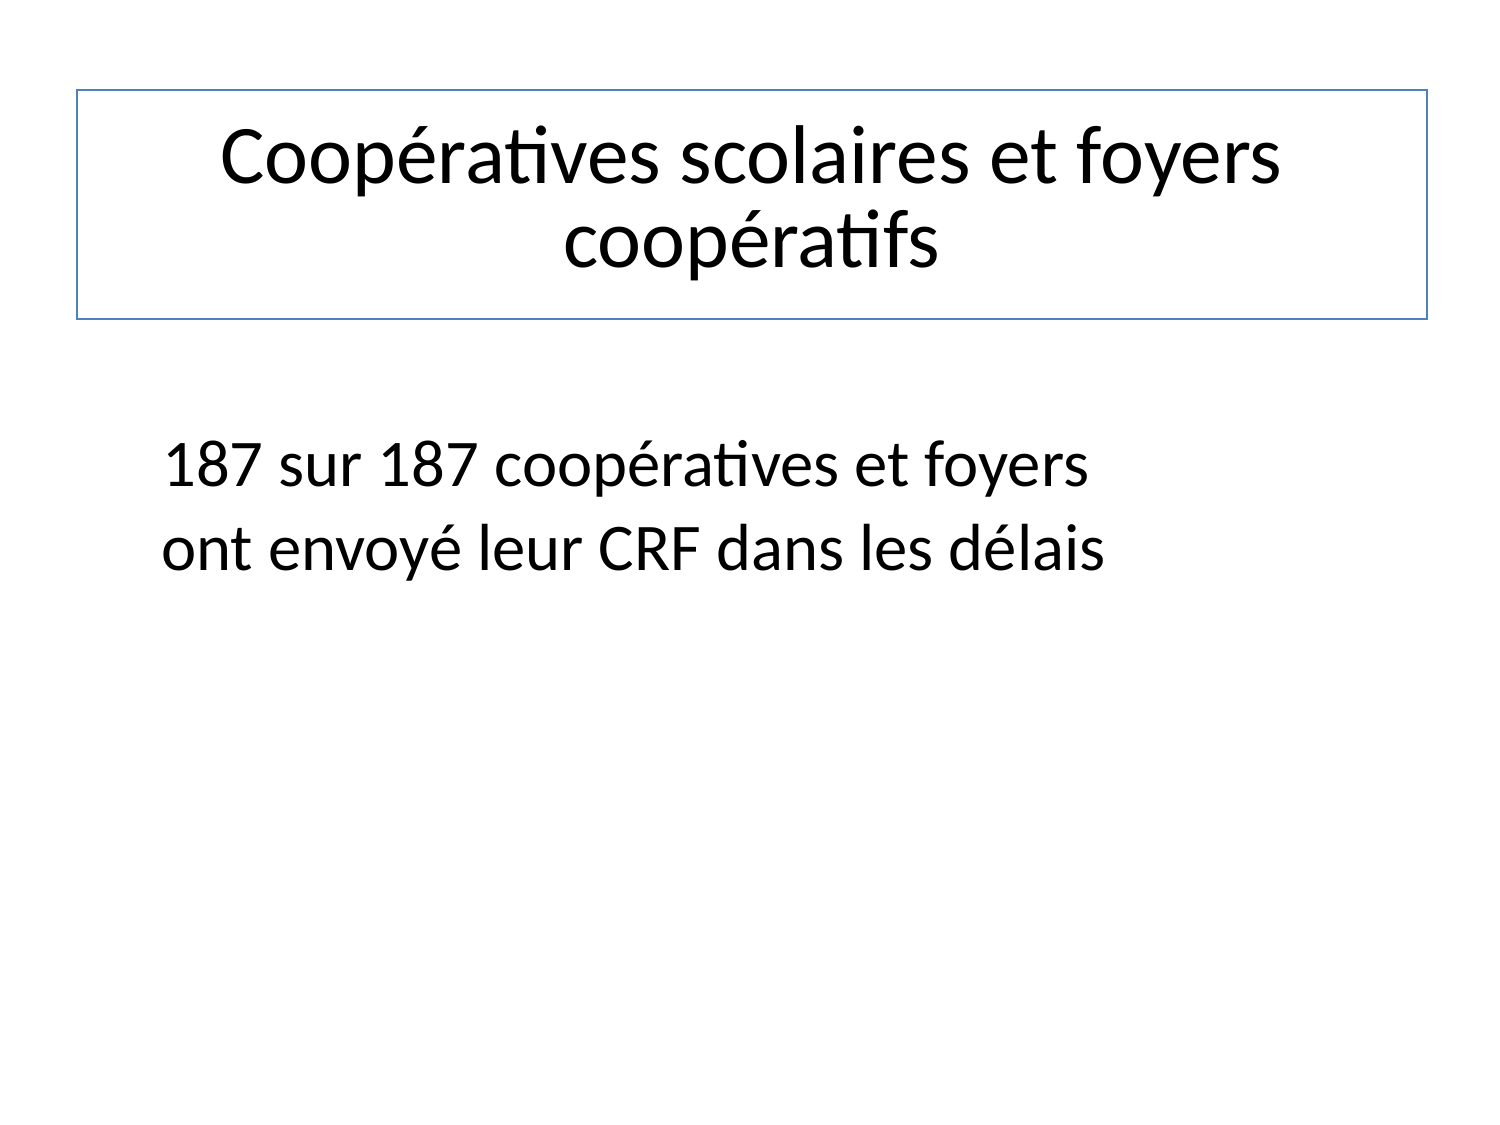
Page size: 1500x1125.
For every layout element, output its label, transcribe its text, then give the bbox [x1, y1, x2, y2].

text_box 187 sur 187 coopératives et foyers ont envoyé leur CRF dans les délais [75, 262, 1426, 1005]
text_box Coopératives scolaires et foyers coopératifs [76, 90, 1427, 319]
